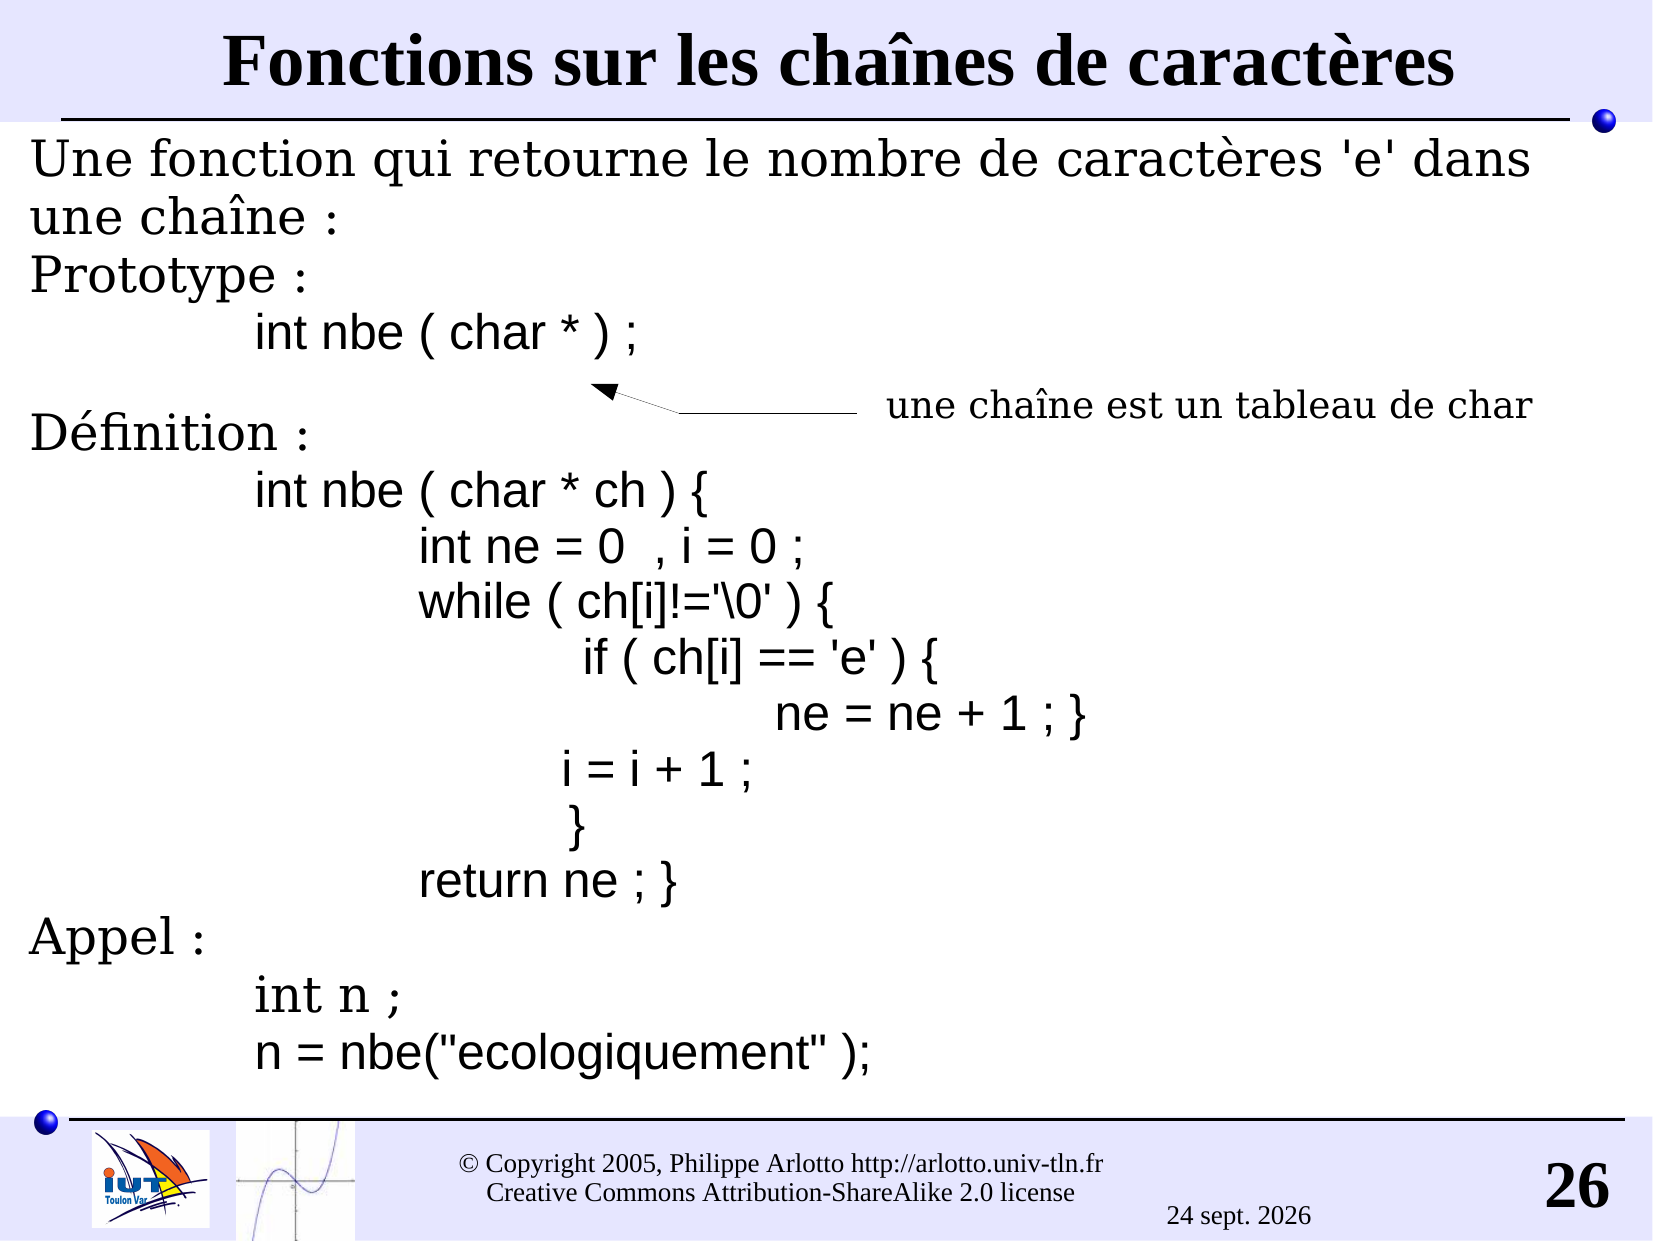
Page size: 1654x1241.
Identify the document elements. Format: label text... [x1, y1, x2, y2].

text_box une chaîne est un tableau de char [885, 383, 1534, 428]
text_box Une fonction qui retourne le nombre de caractères 'e' dans une chaîne : Prototype : int nbe ( char * ) ; Définition : int nbe ( char * ch ) { int ne = 0 , i = 0 ; while ( ch[i]!='\0' ) { if ( ch[i] == 'e' ) { ne = ne + 1 ; } i = i + 1 ; } return ne ; } Appel : int n ; n = nbe("ecologiquement" ); [29, 129, 1534, 1081]
picture [236, 1121, 355, 1241]
title Fonctions sur les chaînes de caractères [95, 11, 1585, 110]
